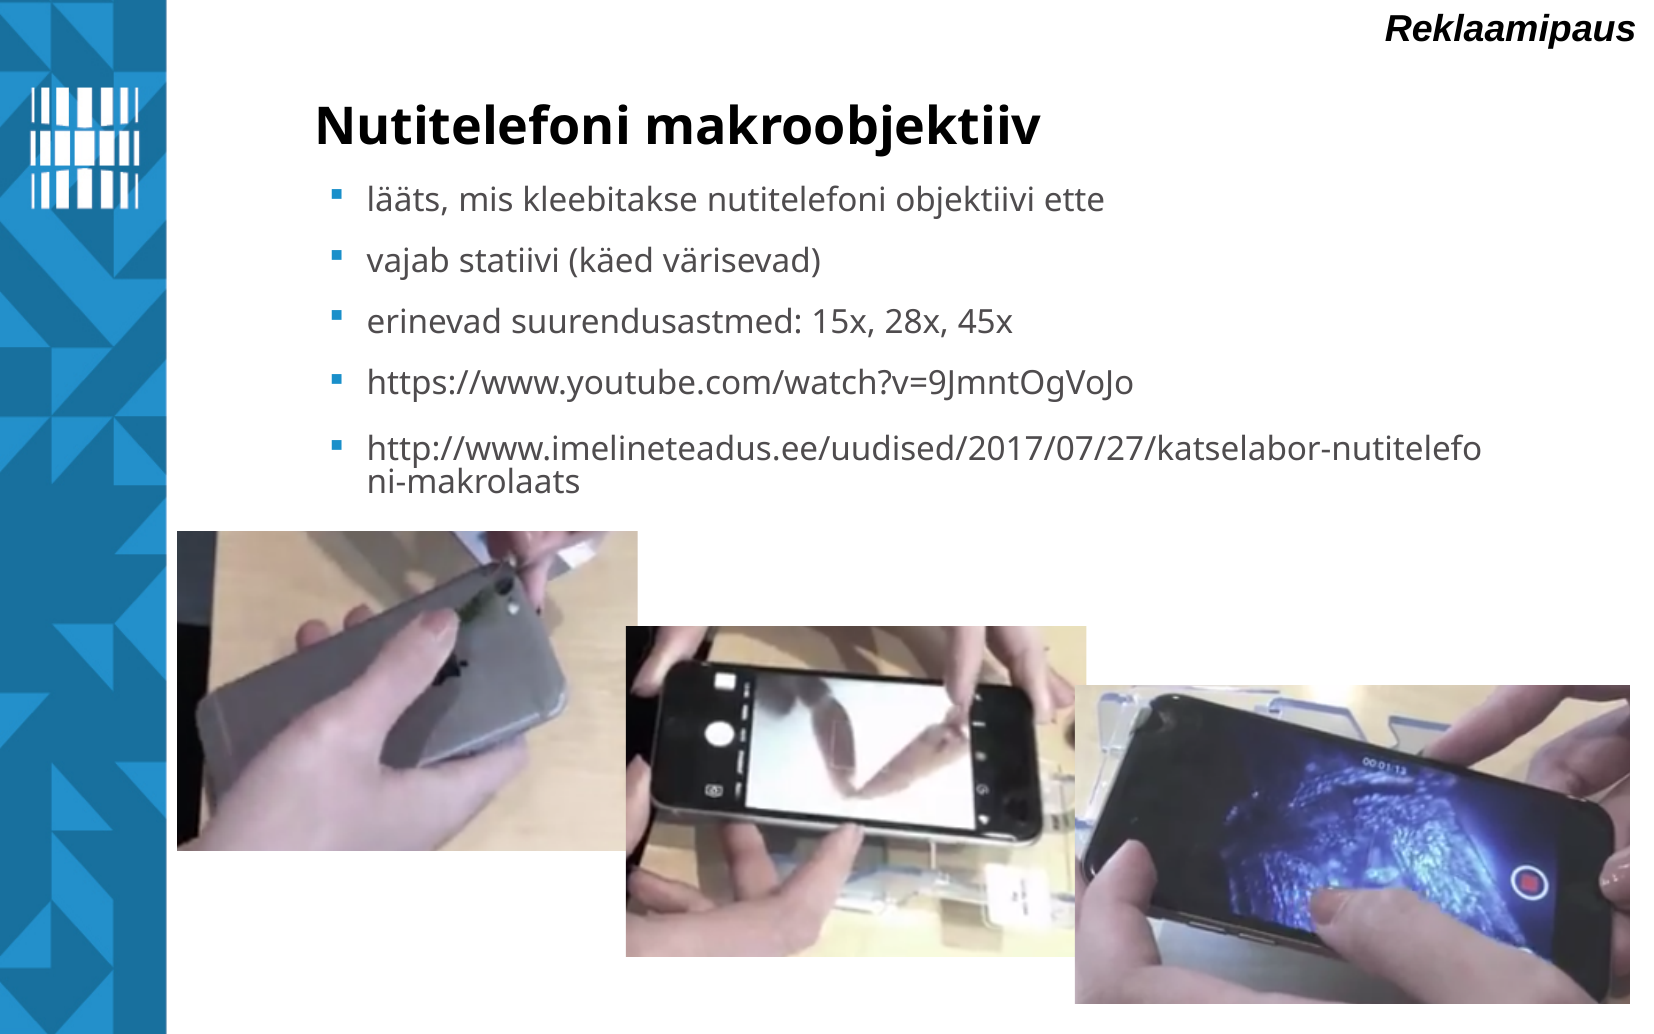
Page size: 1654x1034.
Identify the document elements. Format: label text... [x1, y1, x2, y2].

list Nutitelefoni makroobjektiiv [314, 88, 1511, 170]
picture [42, 108, 132, 208]
list lääts, mis kleebitakse nutitelefoni objektiivi ette vajab statiivi (käed värisevad) erinevad suurendusastmed: 15x, 28x, 45x https://www.youtube.com/watch?v=9JmntOgVoJo http://www.imelineteadus.ee/uudised/2017/07/27/katselabor-nutitelefoni-makrolaats [314, 170, 1511, 532]
picture [177, 531, 1630, 1004]
